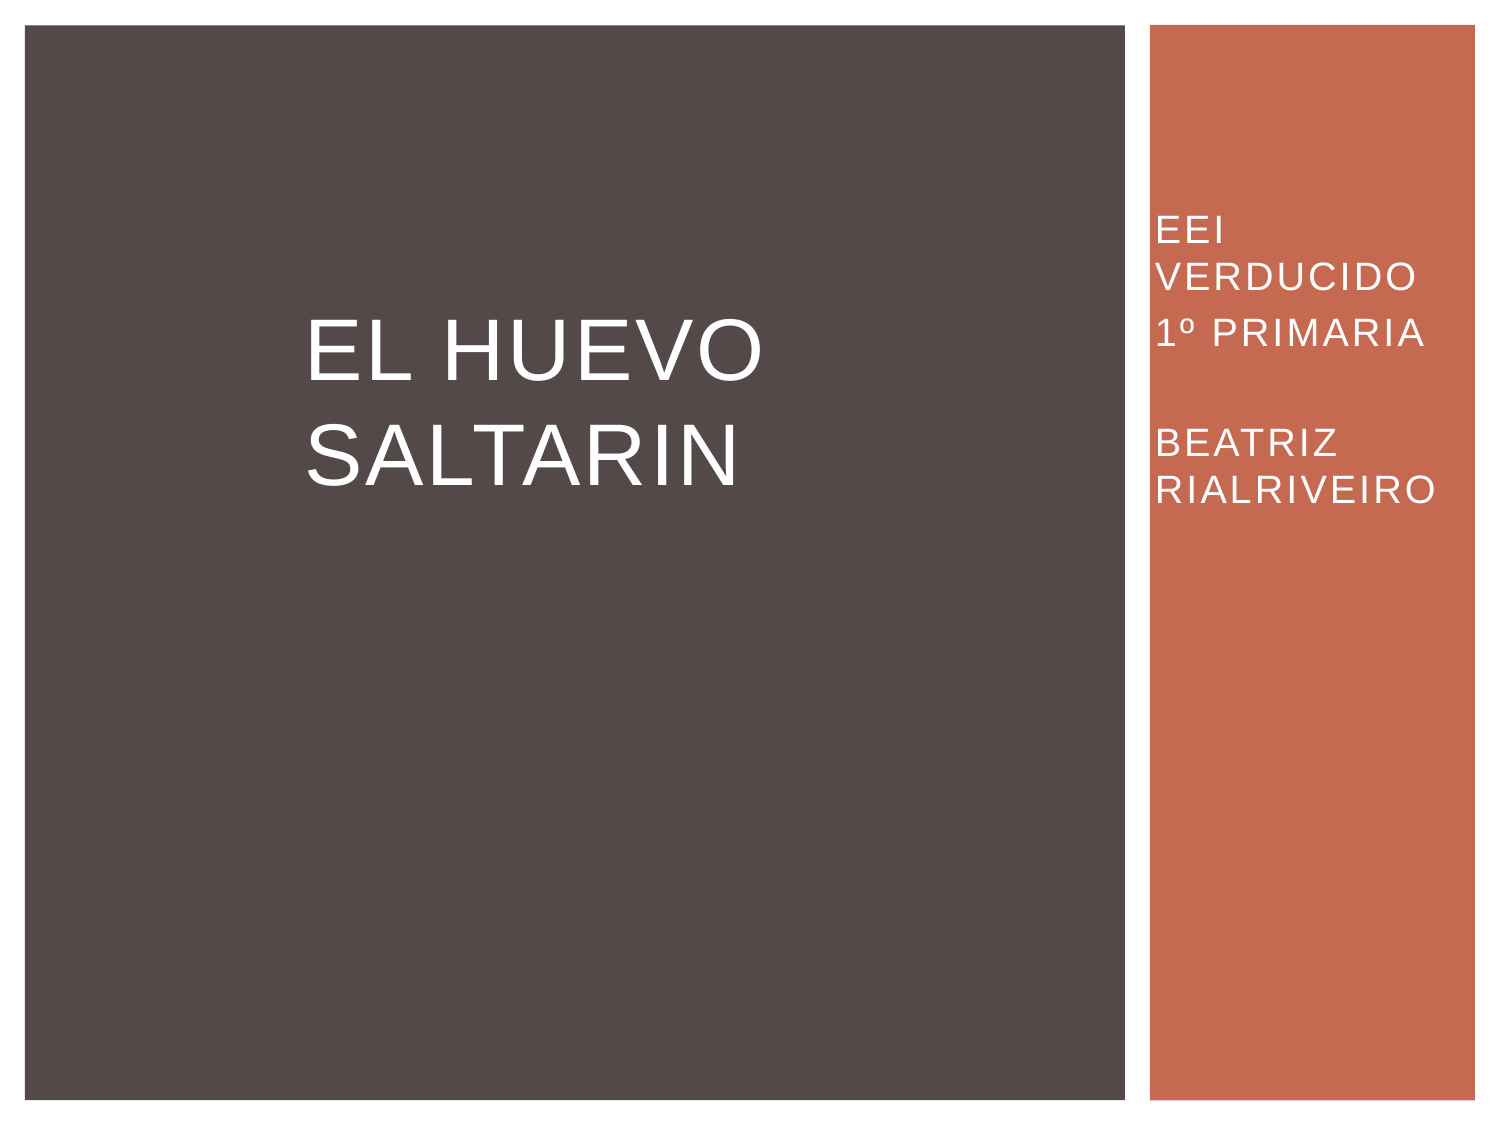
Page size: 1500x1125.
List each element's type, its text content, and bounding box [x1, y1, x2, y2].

subtitle EEI VERDUCIDO 1º PRIMARIA BEATRIZ RIALRIVEIRO [1139, 196, 1471, 610]
title EL HUEVO SALTARIN [289, 302, 916, 598]
